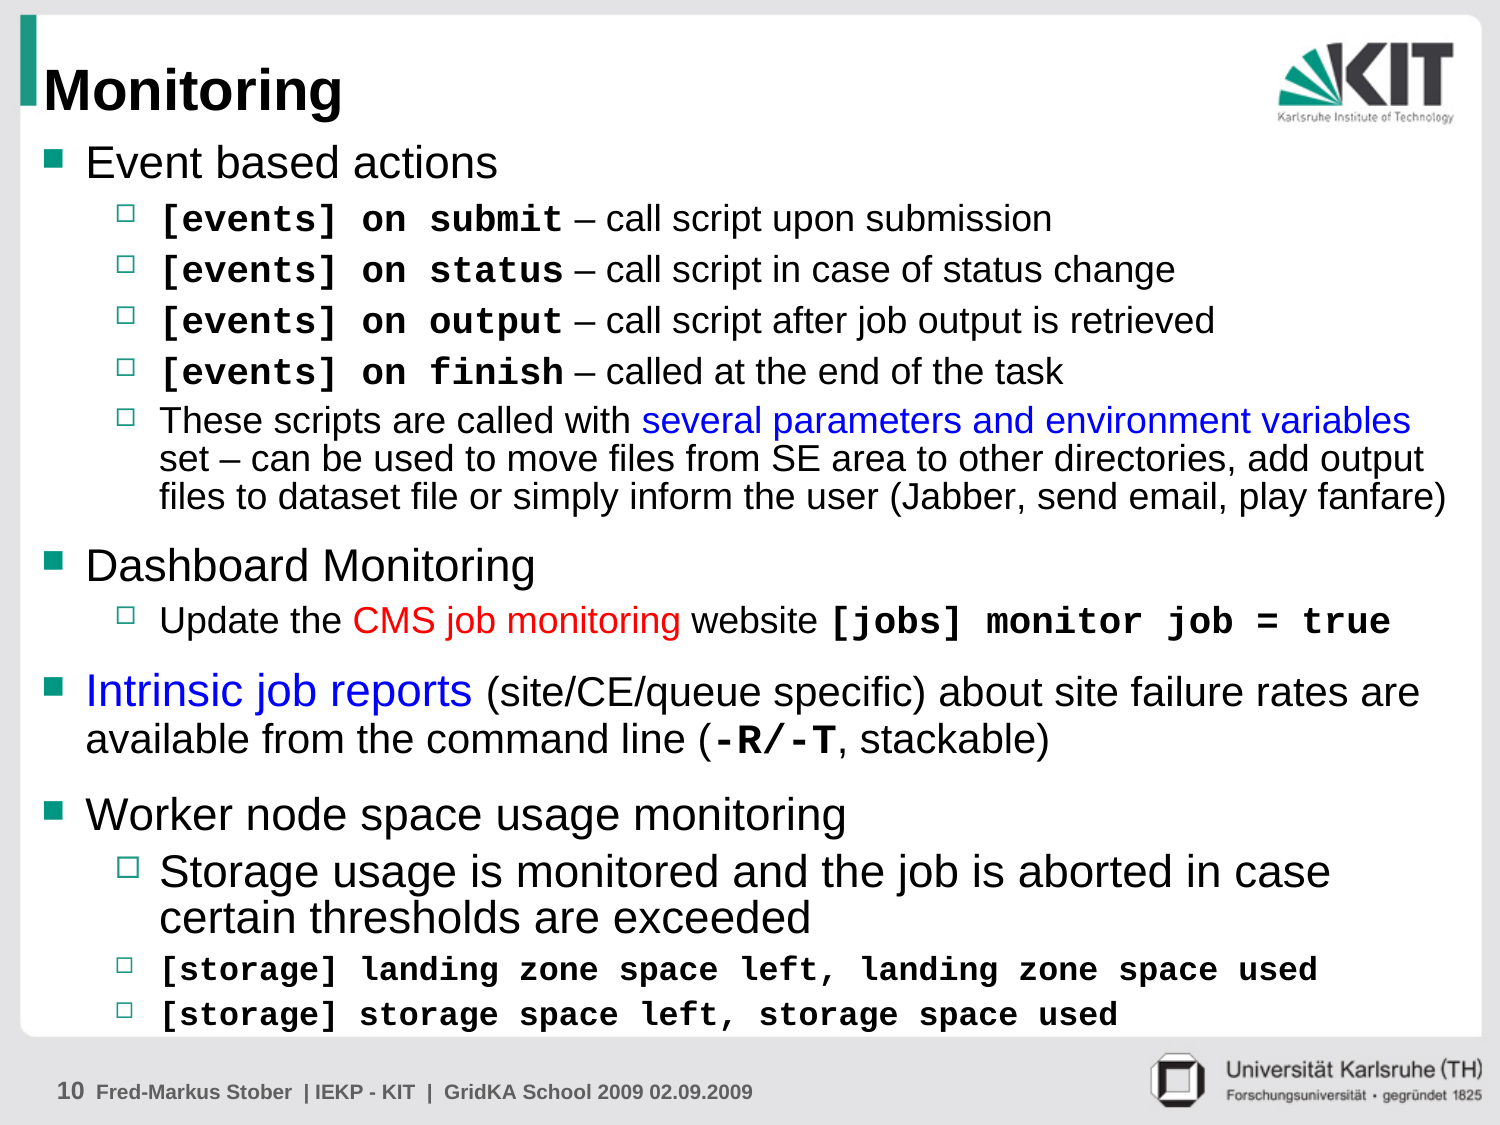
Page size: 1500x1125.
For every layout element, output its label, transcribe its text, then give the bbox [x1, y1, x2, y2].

list Event based actions [events] on submit – call script upon submission [events] on status – call script in case of status change [events] on output – call script after job output is retrieved [events] on finish – called at the end of the task These scripts are called with several parameters and environment variables set – can be used to move files from SE area to other directories, add output files to dataset file or simply inform the user (Jabber, send email, play fanfare) Dashboard Monitoring Update the CMS job monitoring website [jobs] monitor job = true Intrinsic job reports (site/CE/queue specific) about site failure rates are available from the command line (-R/-T, stackable) Worker node space usage monitoring Storage usage is monitored and the job is aborted in case certain thresholds are exceeded [storage] landing zone space left, landing zone space used [storage] storage space left, storage space used [41, 137, 1459, 1029]
picture [0, 0, 1500, 1125]
title Monitoring [43, 40, 1241, 137]
